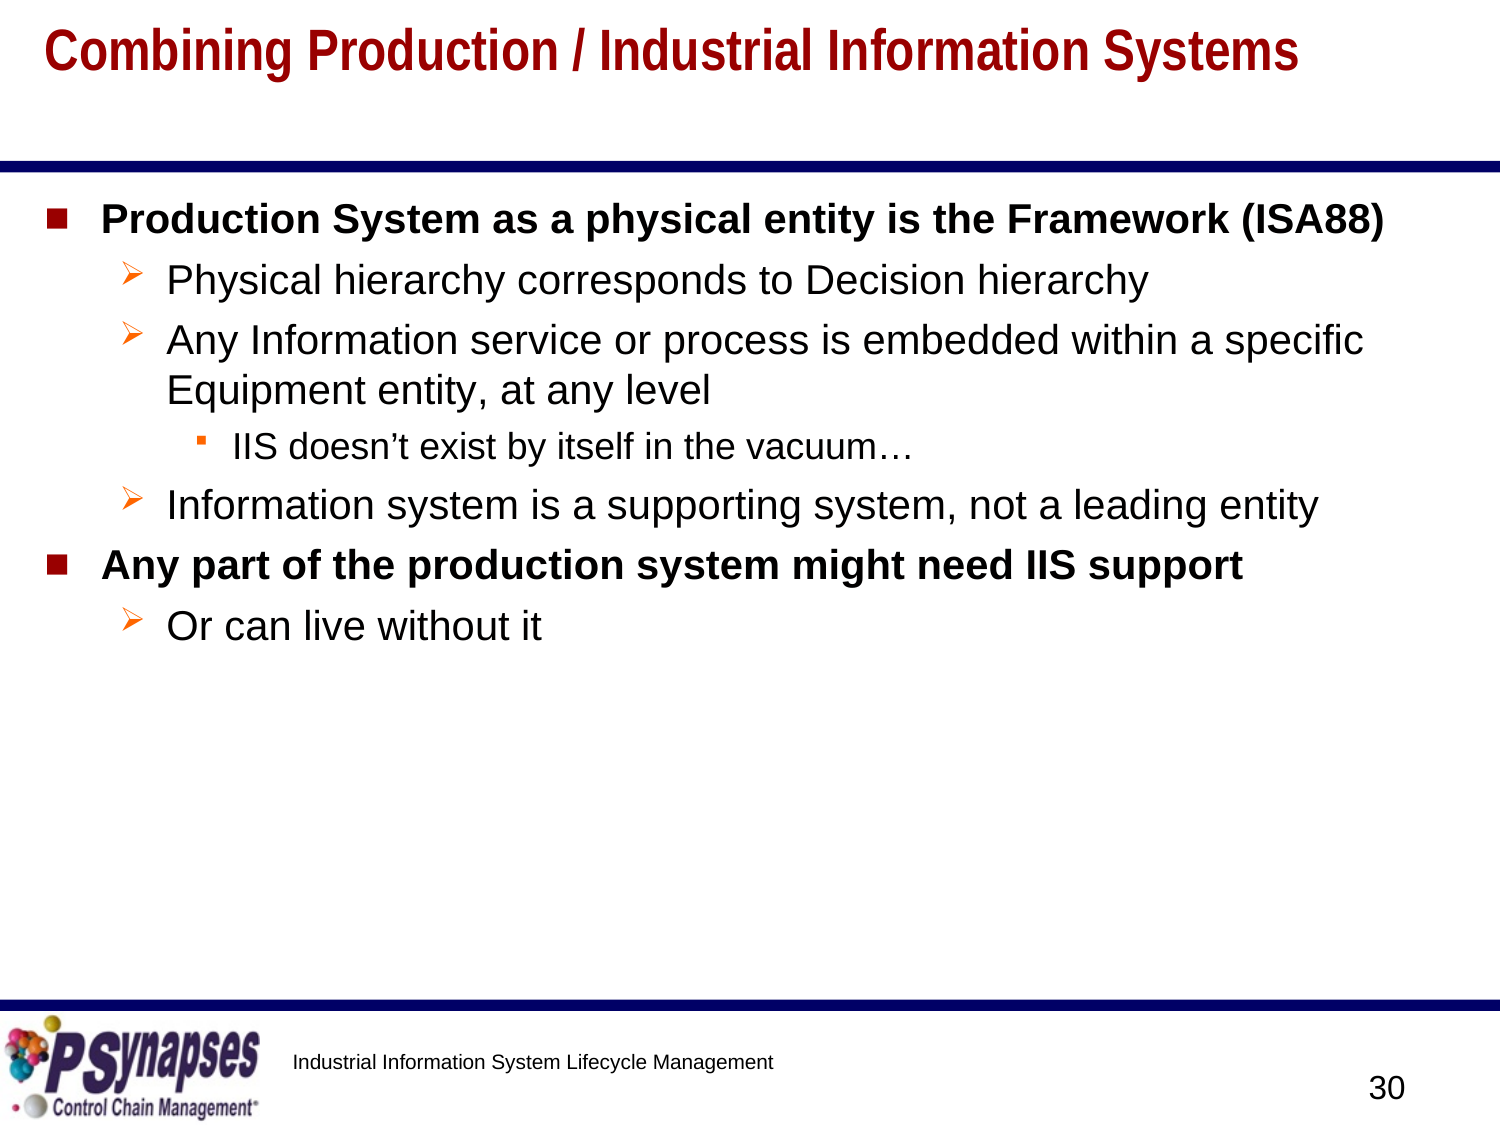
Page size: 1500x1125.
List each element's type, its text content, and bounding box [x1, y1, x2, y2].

list Production System as a physical entity is the Framework (ISA88) Physical hierarchy corresponds to Decision hierarchy Any Information service or process is embedded within a specific Equipment entity, at any level IIS doesn’t exist by itself in the vacuum… Information system is a supporting system, not a leading entity Any part of the production system might need IIS support Or can live without it [29, 184, 1471, 988]
title Combining Production / Industrial Information Systems [29, 12, 1471, 154]
picture [0, 1011, 260, 1125]
